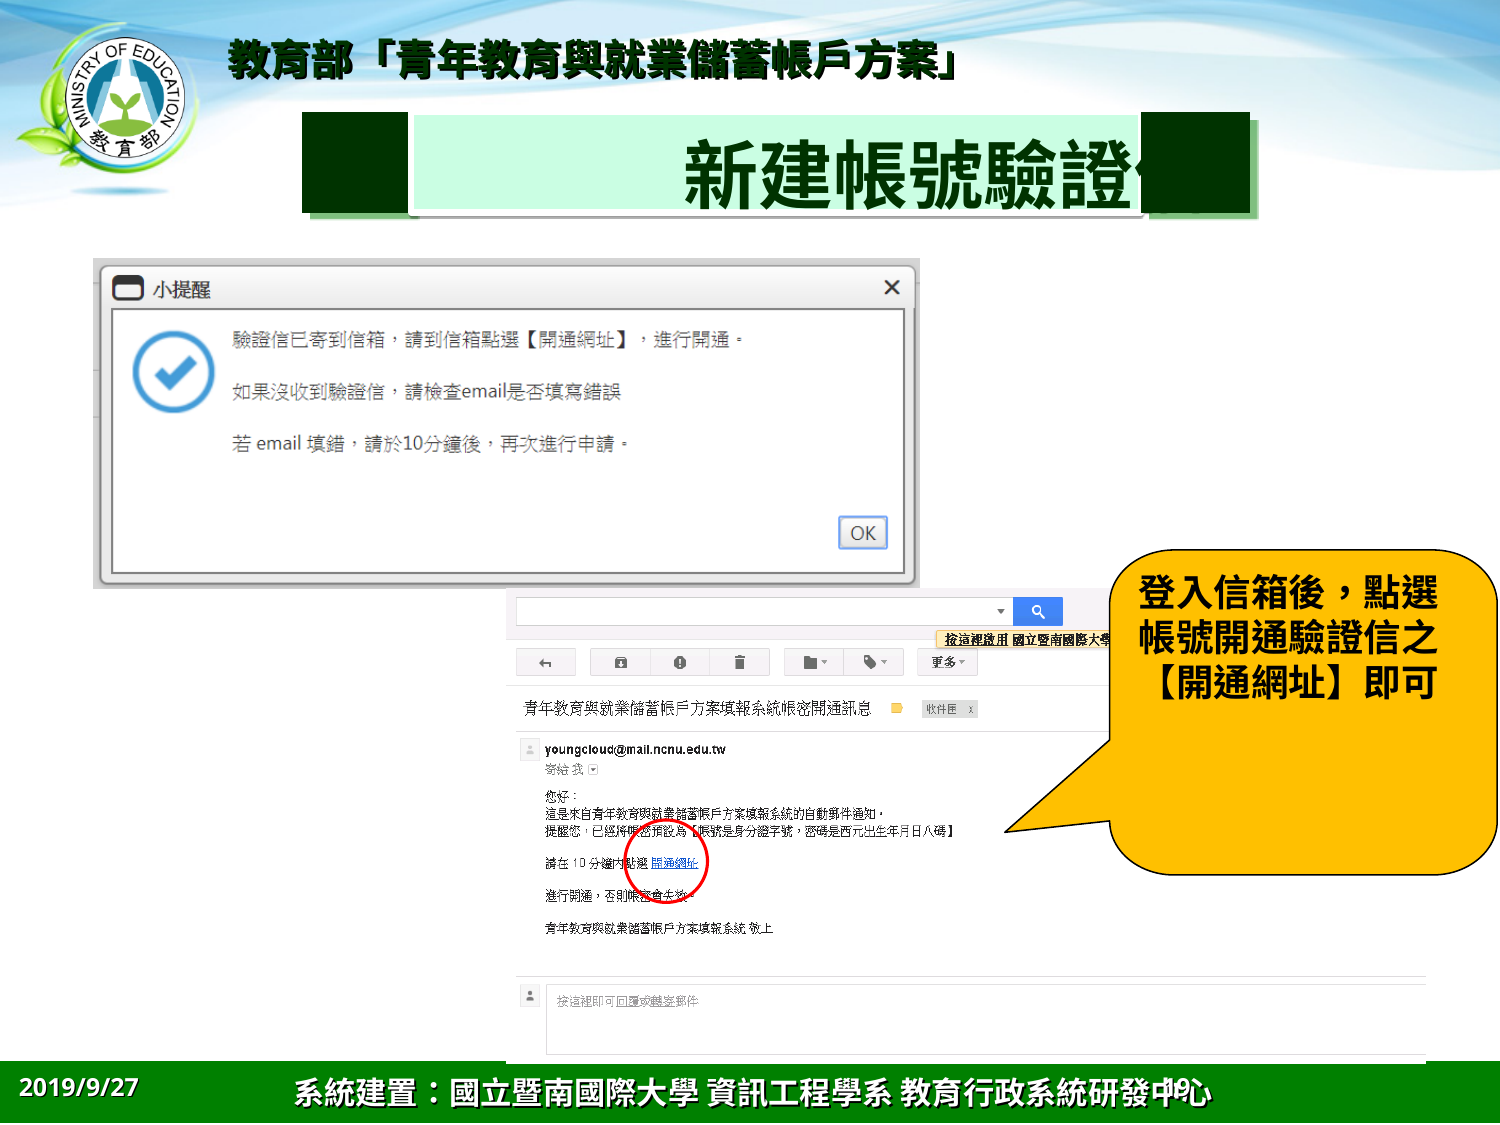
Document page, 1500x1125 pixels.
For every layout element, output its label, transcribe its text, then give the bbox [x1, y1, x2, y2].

text_box [1141, 112, 1250, 213]
text_box [302, 112, 411, 213]
picture [93, 258, 1426, 1064]
text_box 登入信箱後，點選帳號開通驗證信之【開通網址】即可 [1004, 549, 1498, 875]
text_box 2019/9/27 [3, 1063, 354, 1117]
text_box 新建帳號驗證信 [411, 112, 1141, 213]
text_box 19 [1147, 1063, 1498, 1117]
